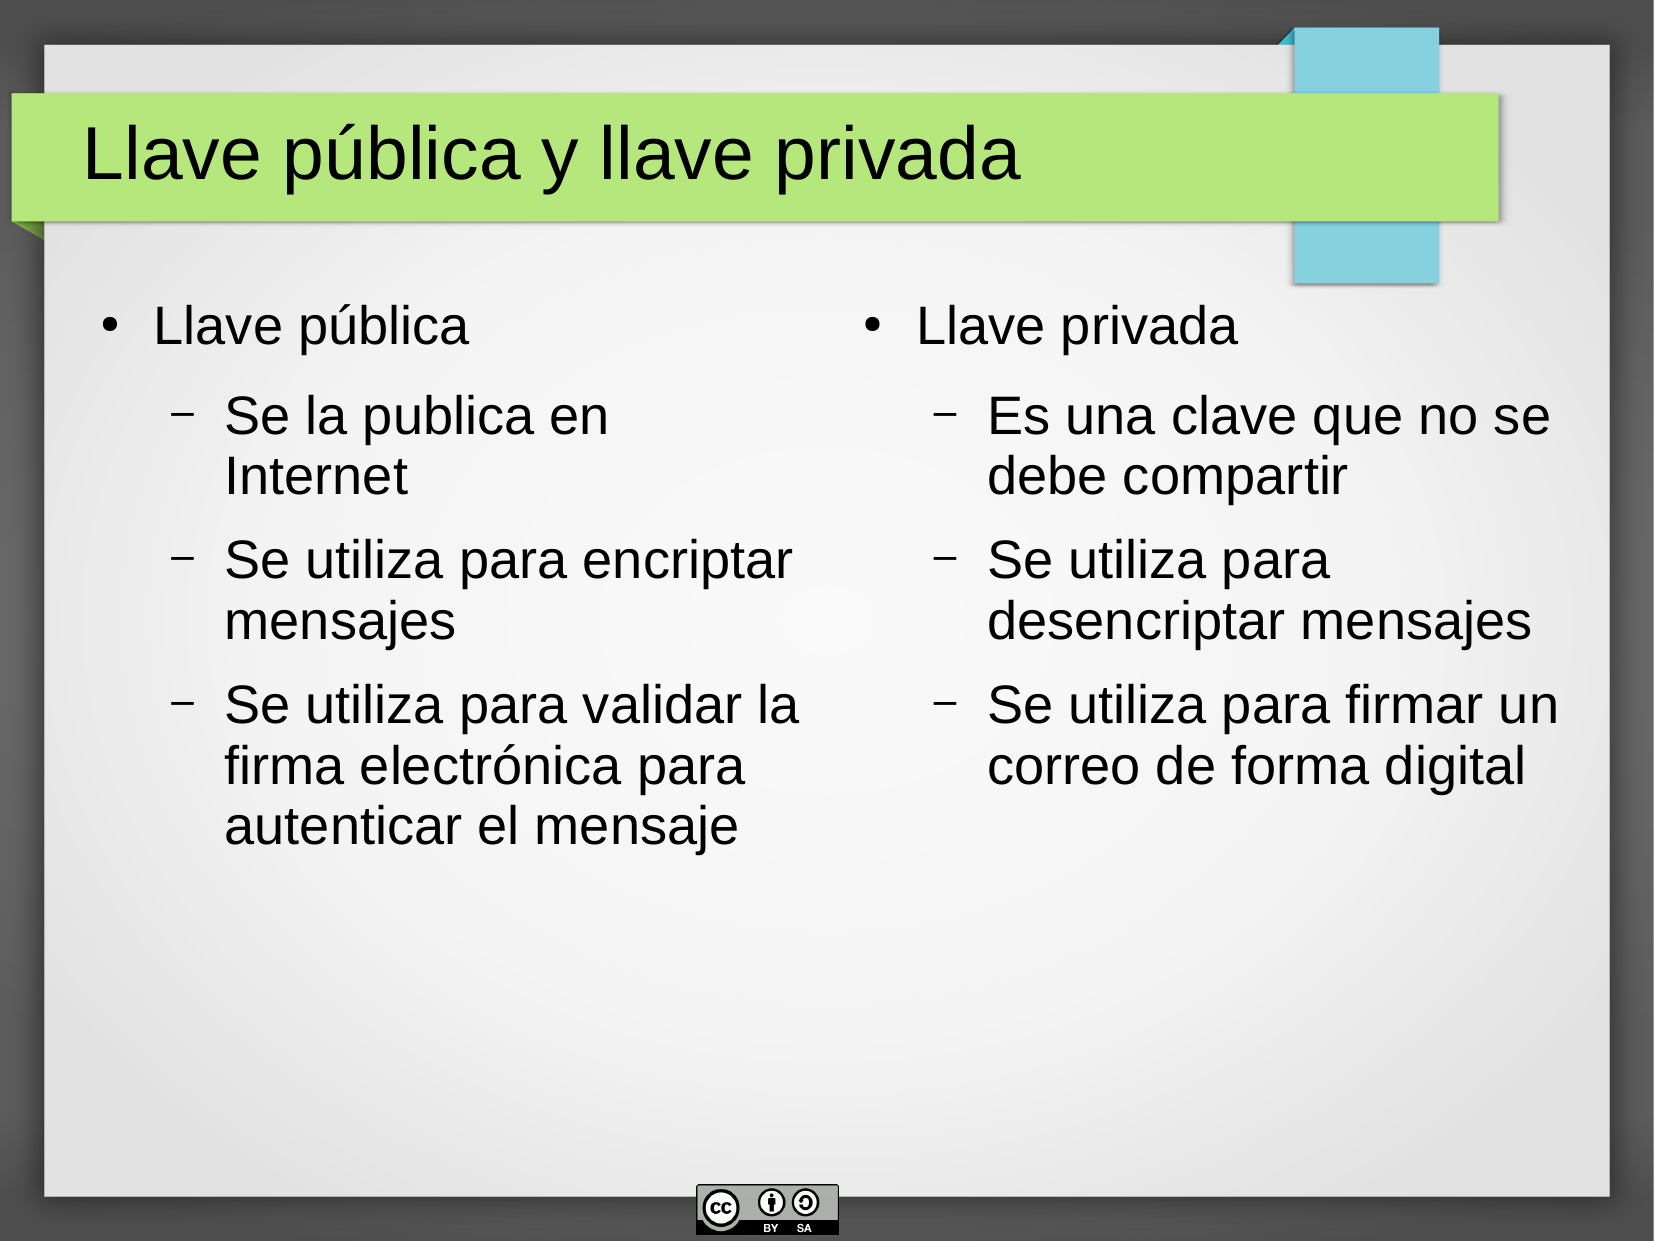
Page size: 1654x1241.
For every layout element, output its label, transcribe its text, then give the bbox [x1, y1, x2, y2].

list Llave privada Es una clave que no se debe compartir Se utiliza para desencriptar mensajes Se utiliza para firmar un correo de forma digital [845, 295, 1572, 1015]
list Llave pública Se la publica en Internet Se utiliza para encriptar mensajes Se utiliza para validar la firma electrónica para autenticar el mensaje [82, 295, 809, 1015]
picture [0, 0, 1654, 1241]
title Llave pública y llave privada [82, 94, 1264, 213]
